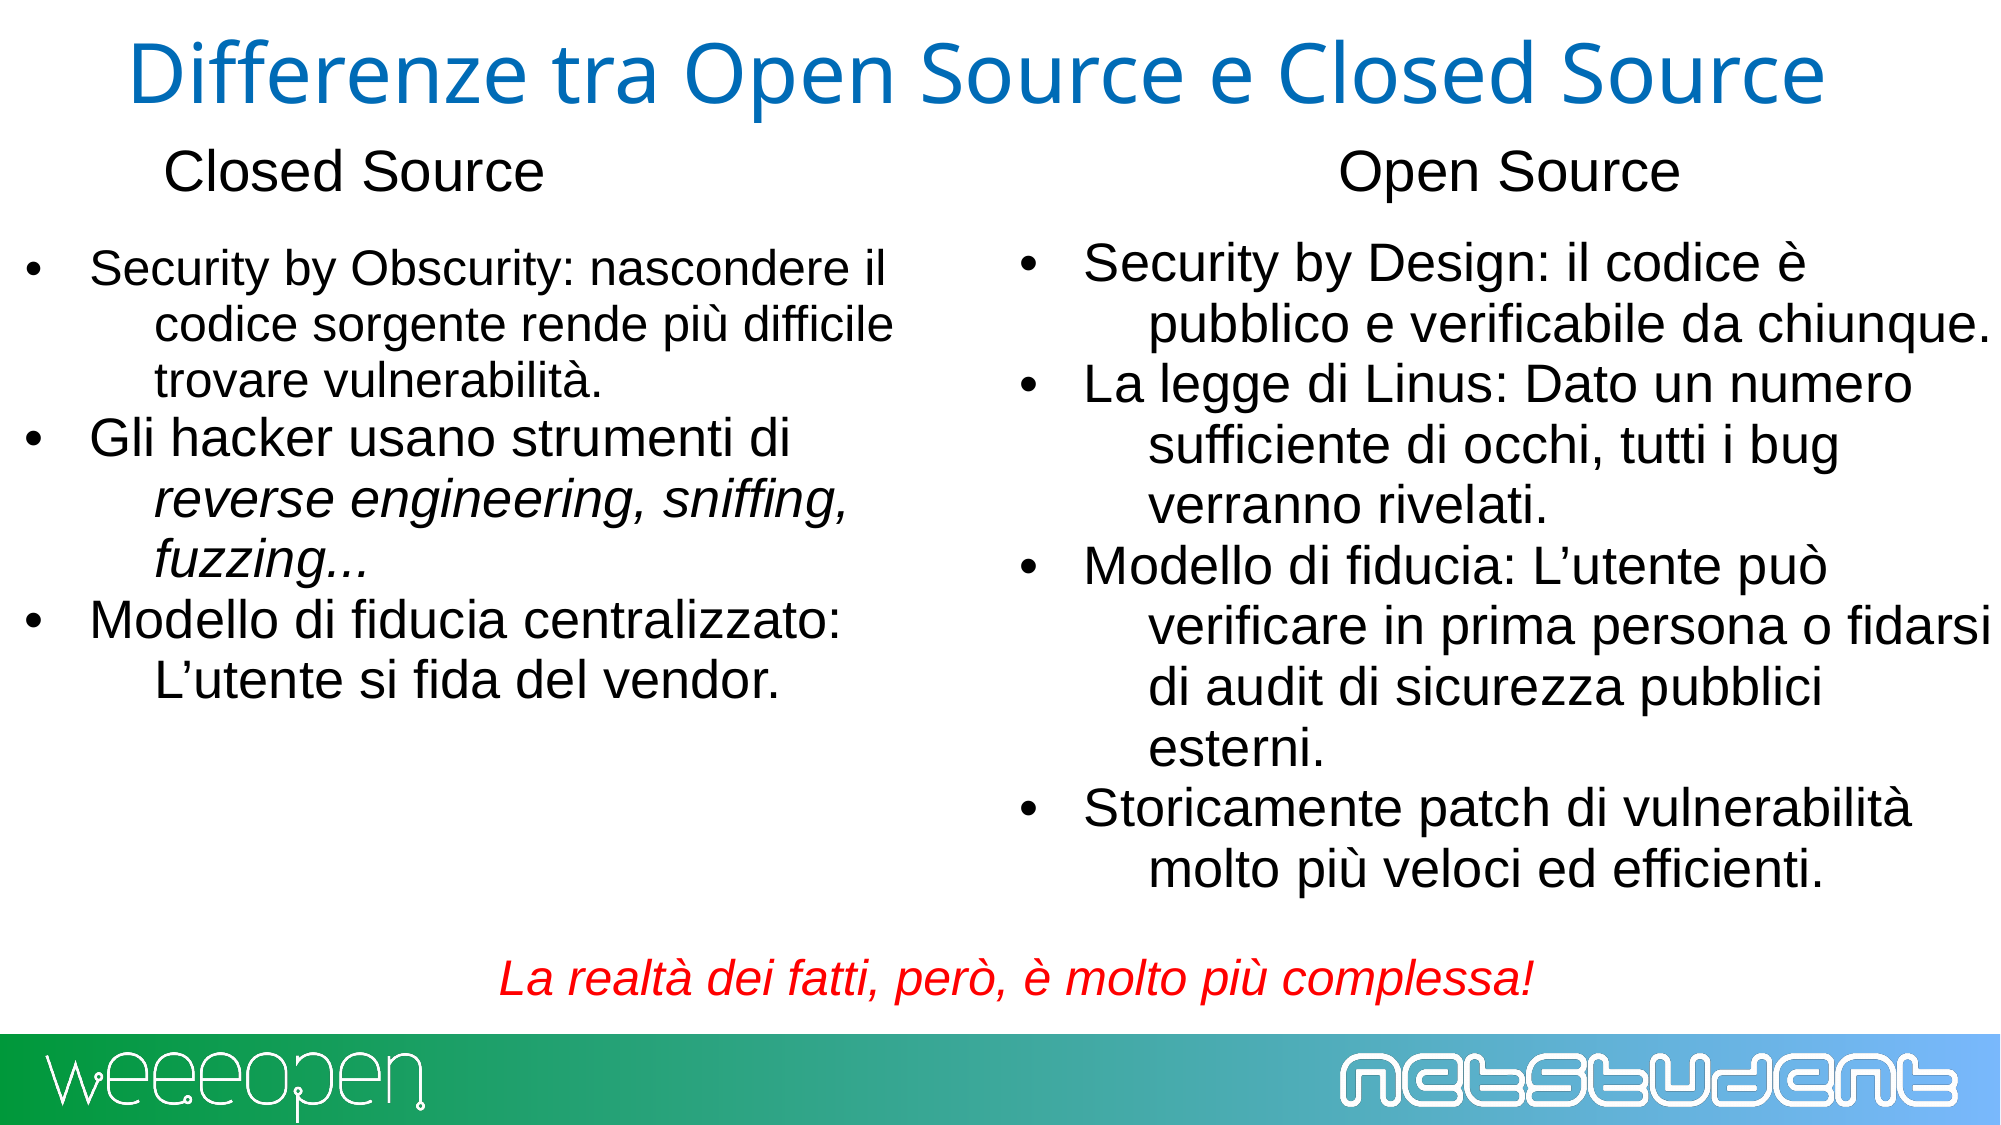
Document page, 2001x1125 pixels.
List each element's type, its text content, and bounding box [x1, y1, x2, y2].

text_box Closed Source [37, 131, 673, 217]
text_box Open Source [1249, 131, 1772, 217]
text_box Security by Obscurity: nascondere il codice sorgente rende più difficile trovare vulnerabilità. Gli hacker usano strumenti di reverse engineering, sniffing, fuzzing... Modello di fiducia centralizzato: L’utente si fida del vendor. [7, 233, 1000, 779]
title Differenze tra Open Source e Closed Source [42, 14, 1958, 132]
picture [1340, 1053, 1958, 1107]
text_box Security by Design: il codice è pubblico e verificabile da chiunque. La legge di Linus: Dato un numero sufficiente di occhi, tutti i bug verranno rivelati. Modello di fiducia: L’utente può verificare in prima persona o fidarsi di audit di sicurezza pubblici esterni. Storicamente patch di vulnerabilità molto più veloci ed efficienti. [1002, 225, 2001, 907]
picture [45, 1052, 425, 1123]
text_box La realtà dei fatti, però, è molto più complessa! [76, 942, 1959, 1018]
